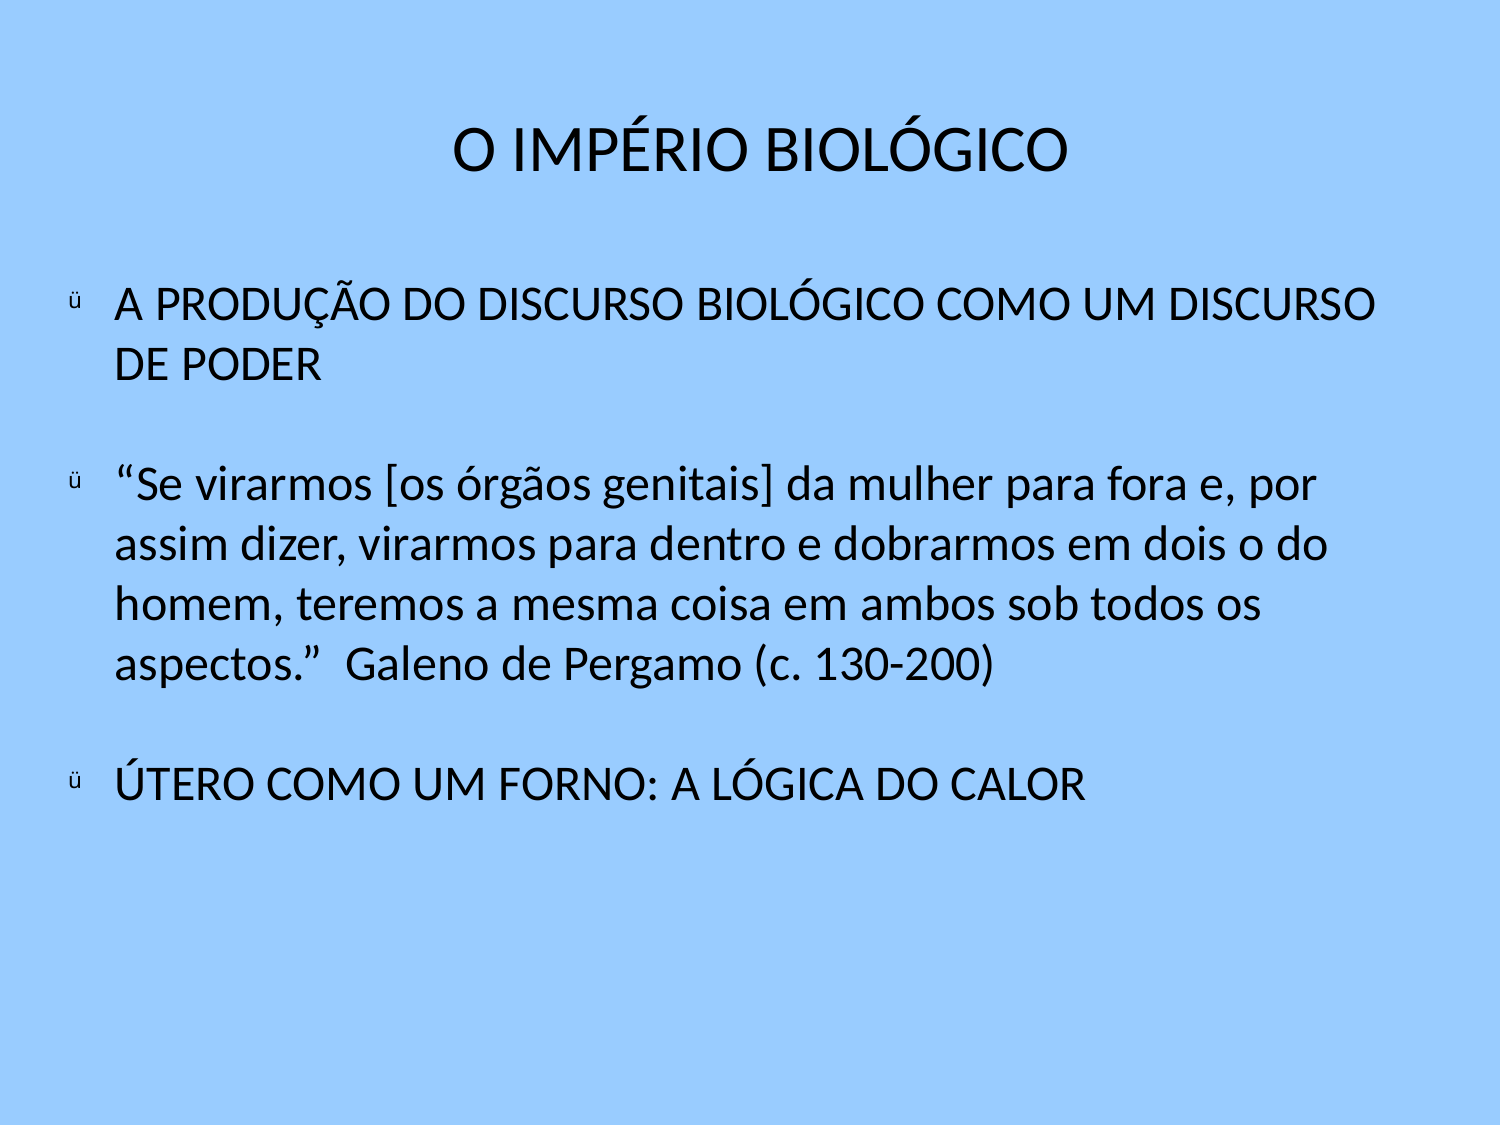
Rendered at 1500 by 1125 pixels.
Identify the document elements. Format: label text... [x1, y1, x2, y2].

text_box A PRODUÇÃO DO DISCURSO BIOLÓGICO COMO UM DISCURSO DE PODER “Se virarmos [os órgãos genitais] da mulher para fora e, por assim dizer, virarmos para dentro e dobrarmos em dois o do homem, teremos a mesma coisa em ambos sob todos os aspectos.” Galeno de Pergamo (c. 130-200) ÚTERO COMO UM FORNO: A LÓGICA DO CALOR [53, 255, 1412, 983]
text_box O IMPÉRIO BIOLÓGICO [265, 90, 1258, 193]
